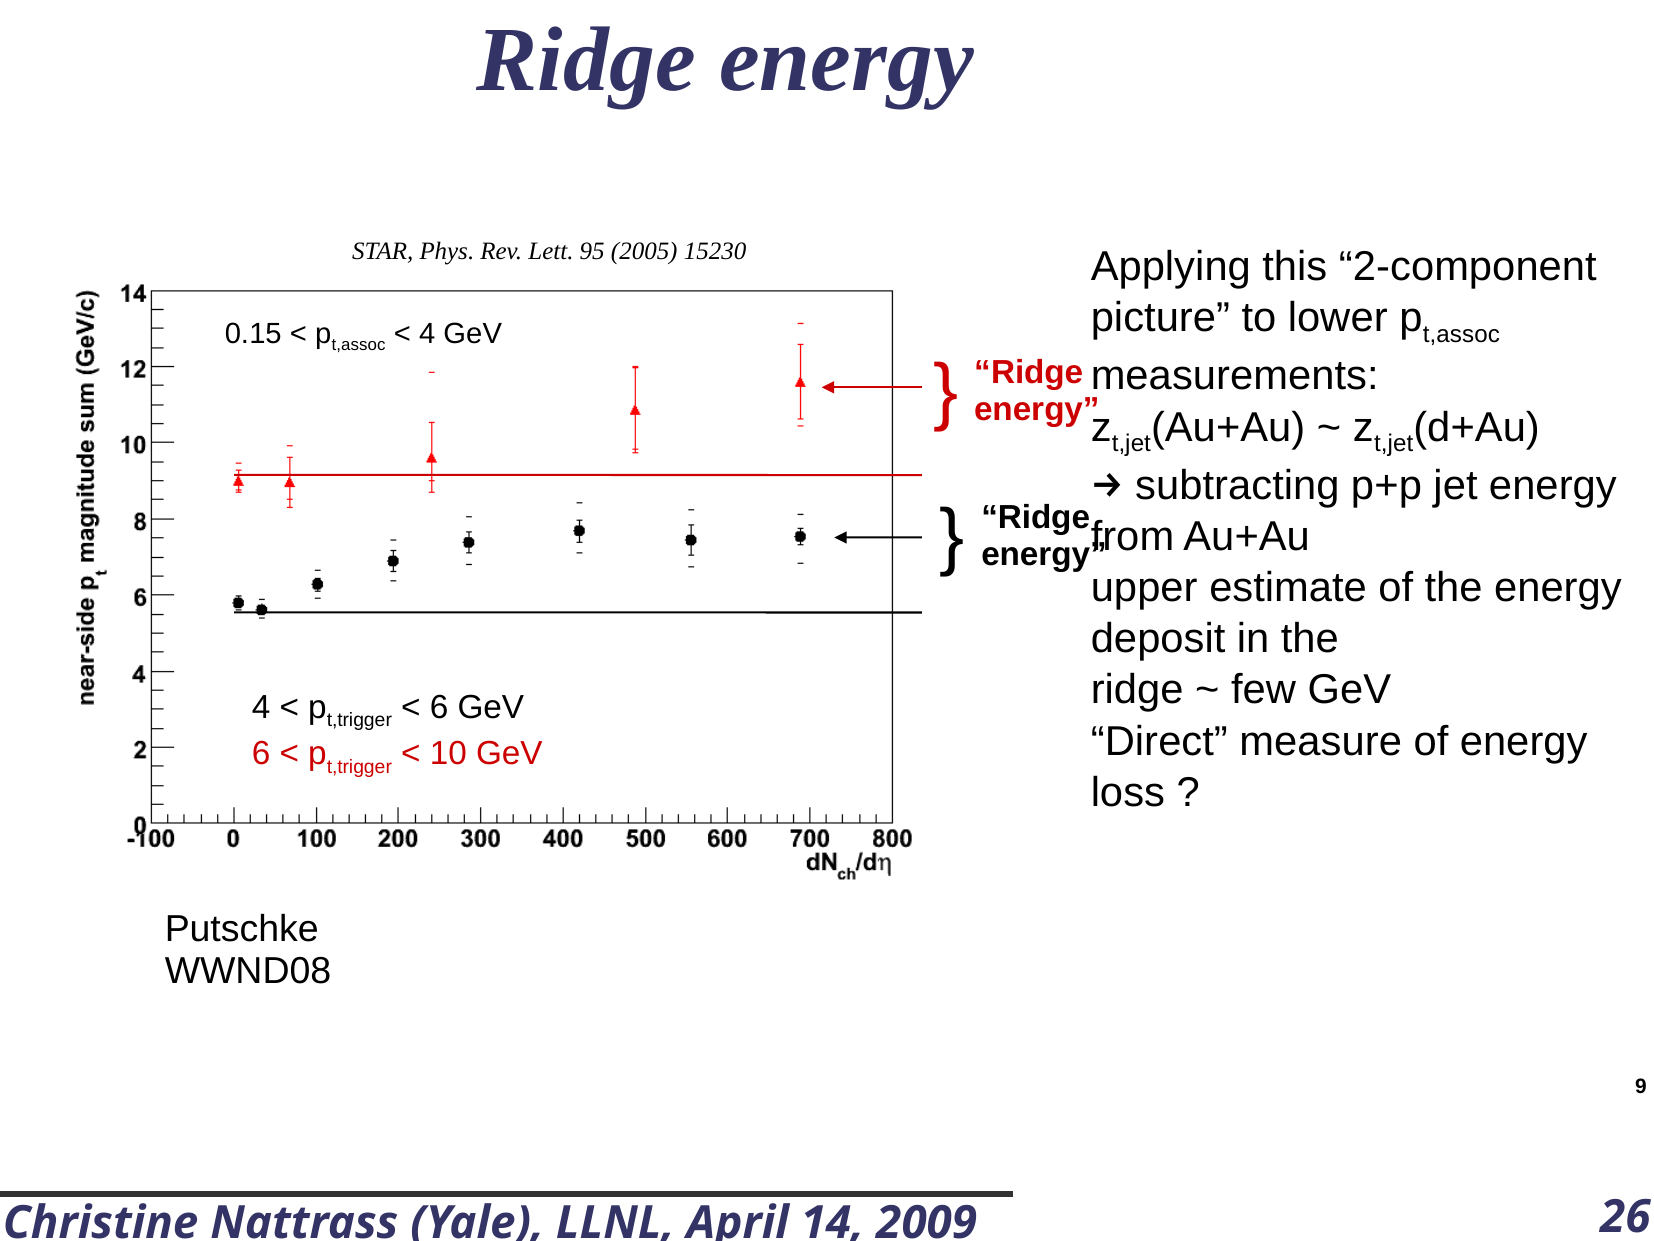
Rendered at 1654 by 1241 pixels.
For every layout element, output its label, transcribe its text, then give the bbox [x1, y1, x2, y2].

picture [59, 224, 985, 890]
text_box } [926, 348, 969, 456]
text_box “Ridge energy” [975, 498, 1090, 573]
text_box 0.15 < pt,assoc < 4 GeV [218, 316, 509, 354]
text_box } [933, 493, 975, 600]
text_box Applying this “2-component picture” to lower pt,assoc measurements: zt,jet(Au+Au) ~ zt,jet(d+Au) → subtracting p+p jet energy from Au+Au upper estimate of the energy deposit in the ridge ~ few GeV “Direct” measure of energy loss ? [1090, 237, 1654, 932]
text_box Putschke WWND08 [150, 899, 488, 999]
title Ridge energy [68, 0, 1389, 119]
text_box 9 [1553, 1074, 1654, 1117]
text_box 4 < pt,trigger < 6 GeV 6 < pt,trigger < 10 GeV [245, 684, 550, 778]
text_box STAR, Phys. Rev. Lett. 95 (2005) 15230 [345, 237, 754, 266]
text_box “Ridge energy” [969, 353, 1090, 428]
